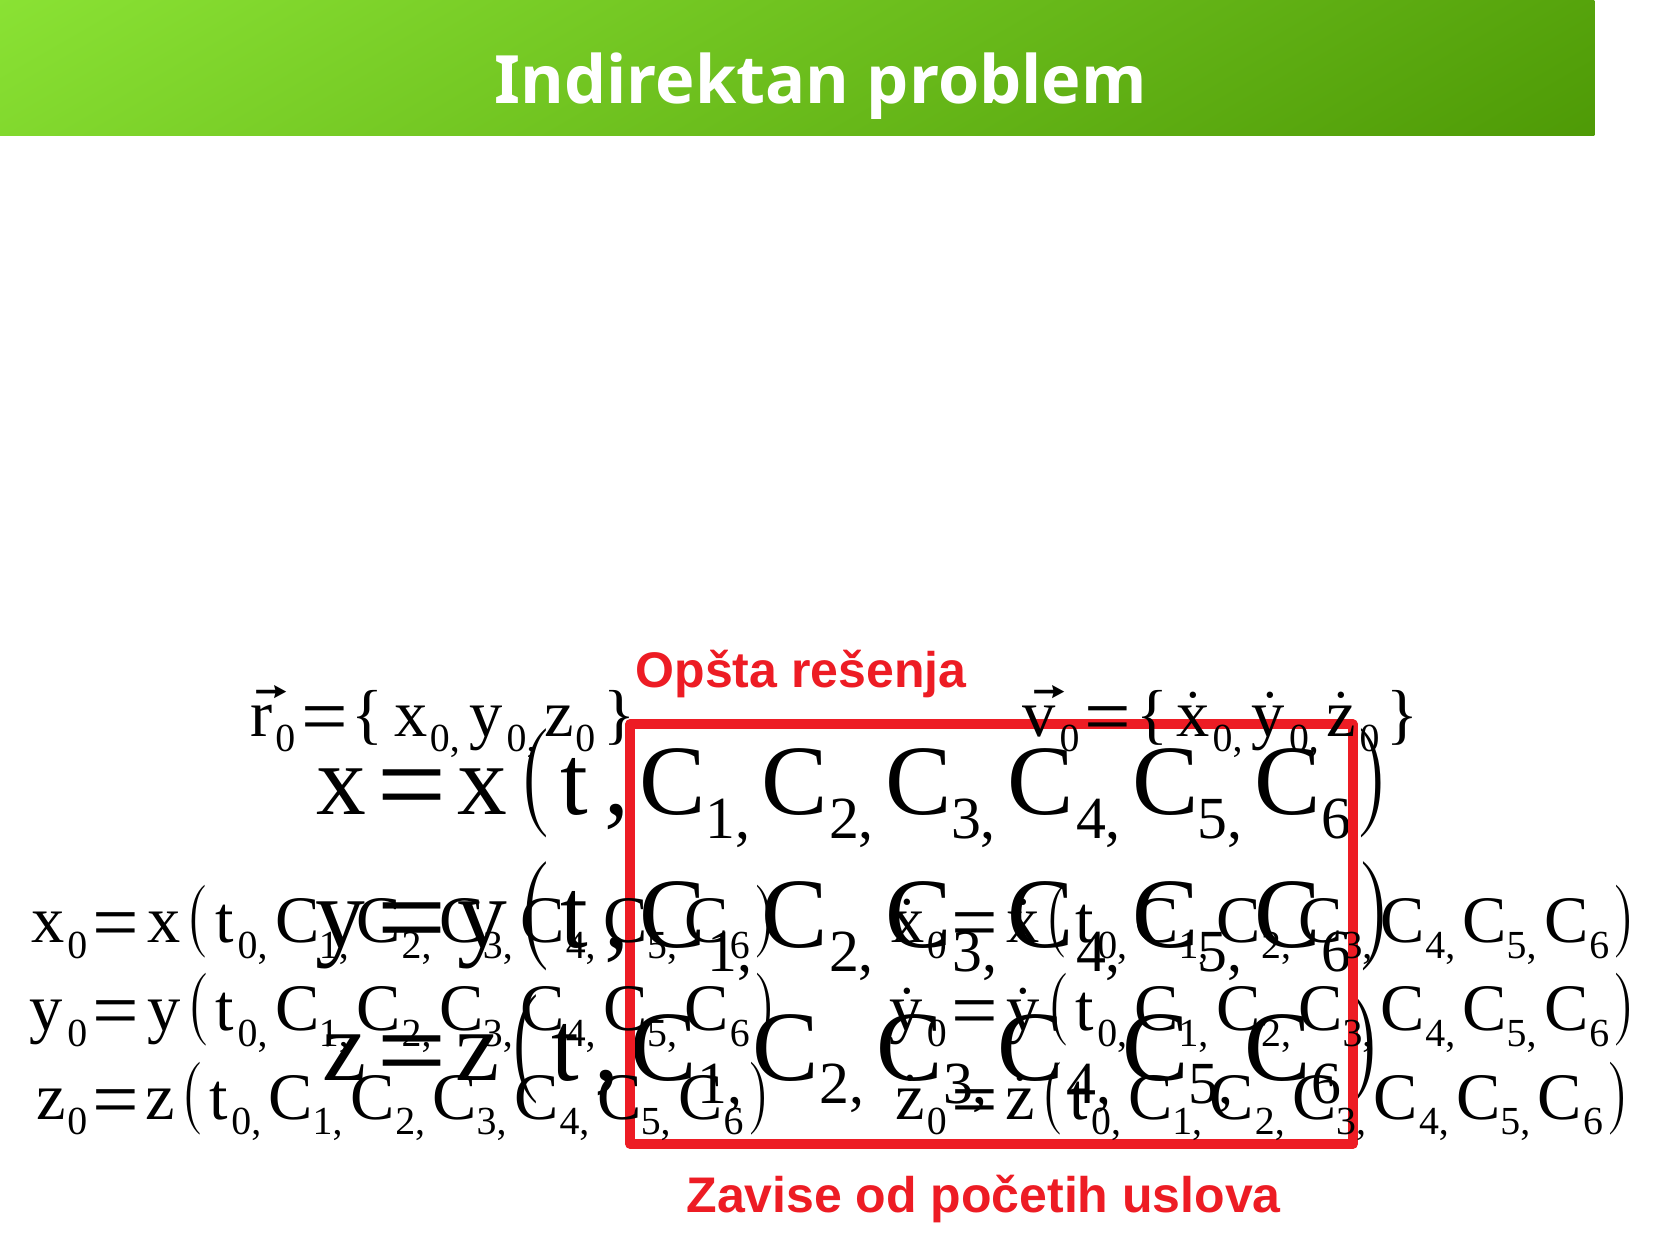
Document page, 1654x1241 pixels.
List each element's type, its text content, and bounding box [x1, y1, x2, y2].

text_box Opšta rešenja [394, 635, 1208, 706]
chart [22, 676, 1642, 1144]
text_box Zavise od početih uslova [577, 1159, 1391, 1231]
text_box Indirektan problem [134, 29, 1508, 125]
